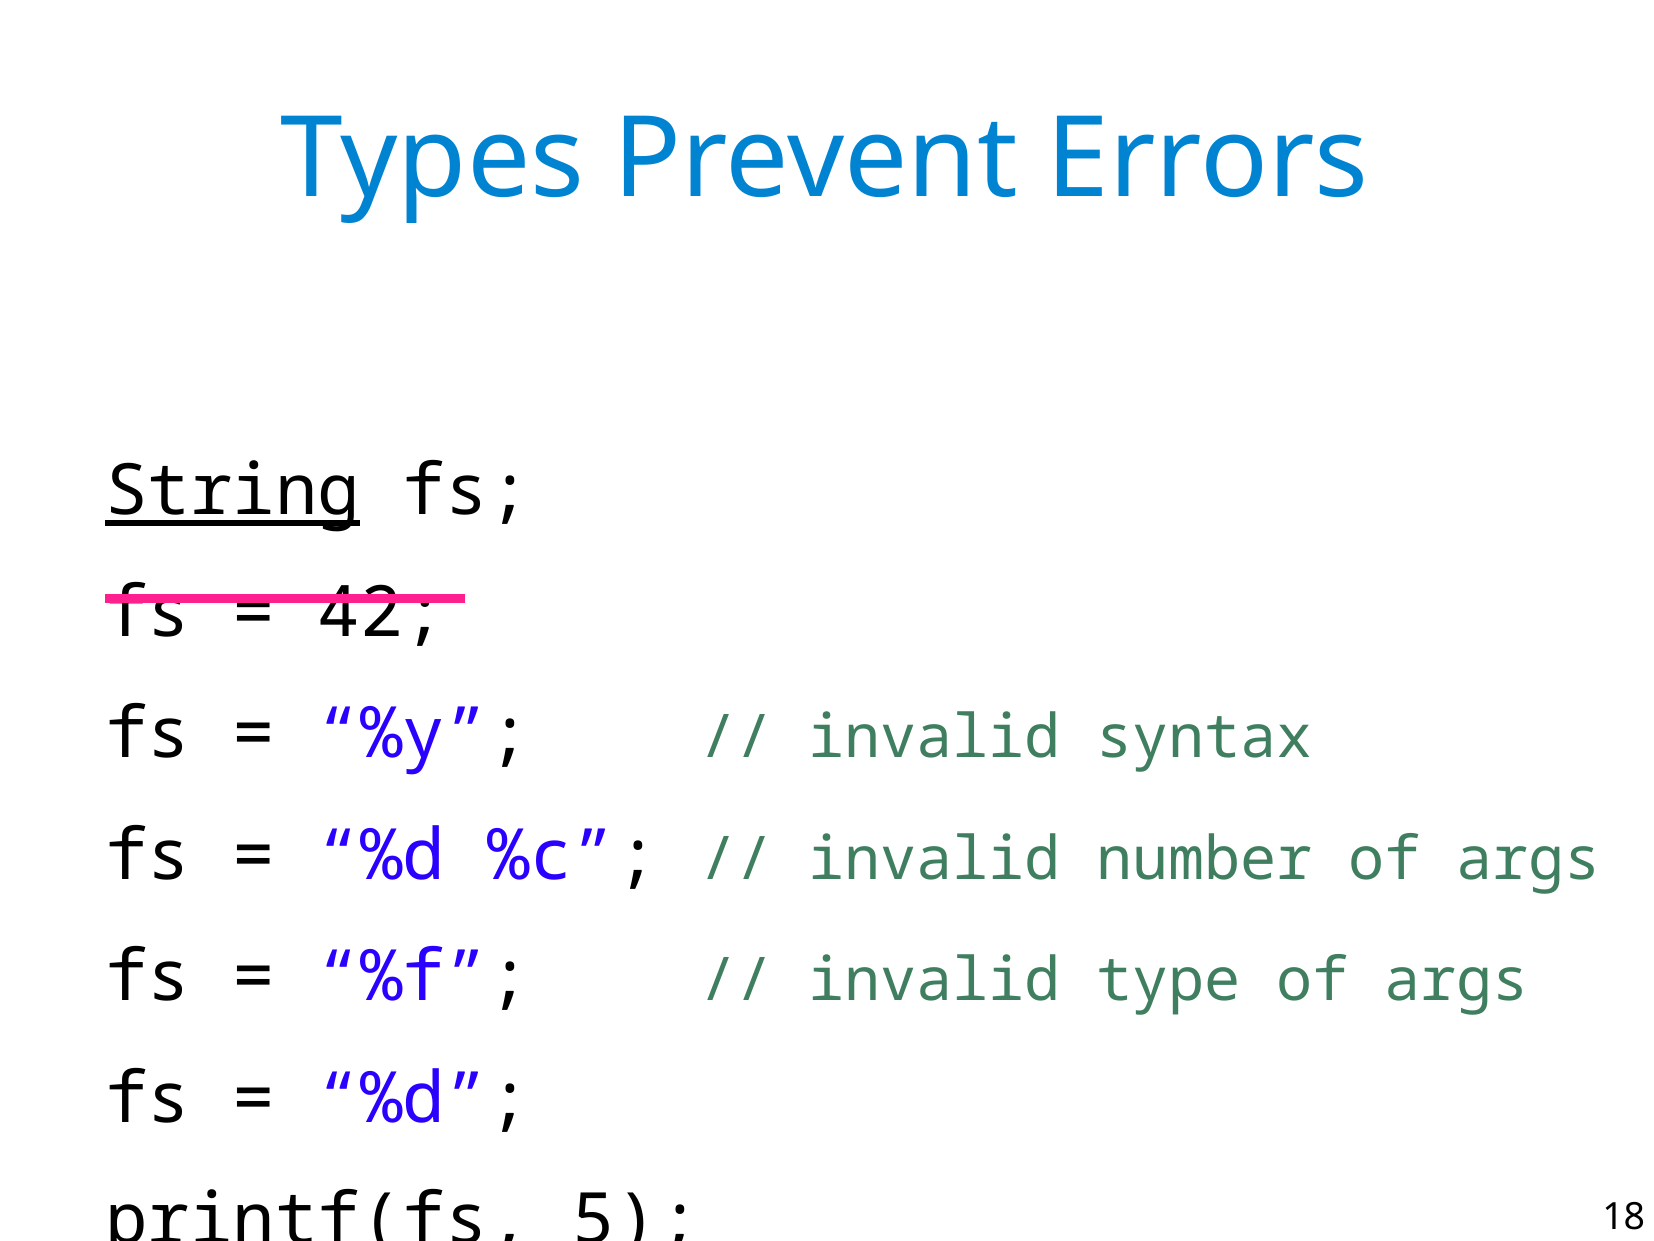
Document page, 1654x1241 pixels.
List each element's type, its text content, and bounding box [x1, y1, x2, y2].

text_box String fs; fs = 42; fs = “%y”; // invalid syntax fs = “%d %c”; // invalid number of args fs = “%f”; // invalid type of args fs = “%d”; printf(fs, 5); [45, 439, 1621, 1241]
title Types Prevent Errors [60, 49, 1591, 257]
